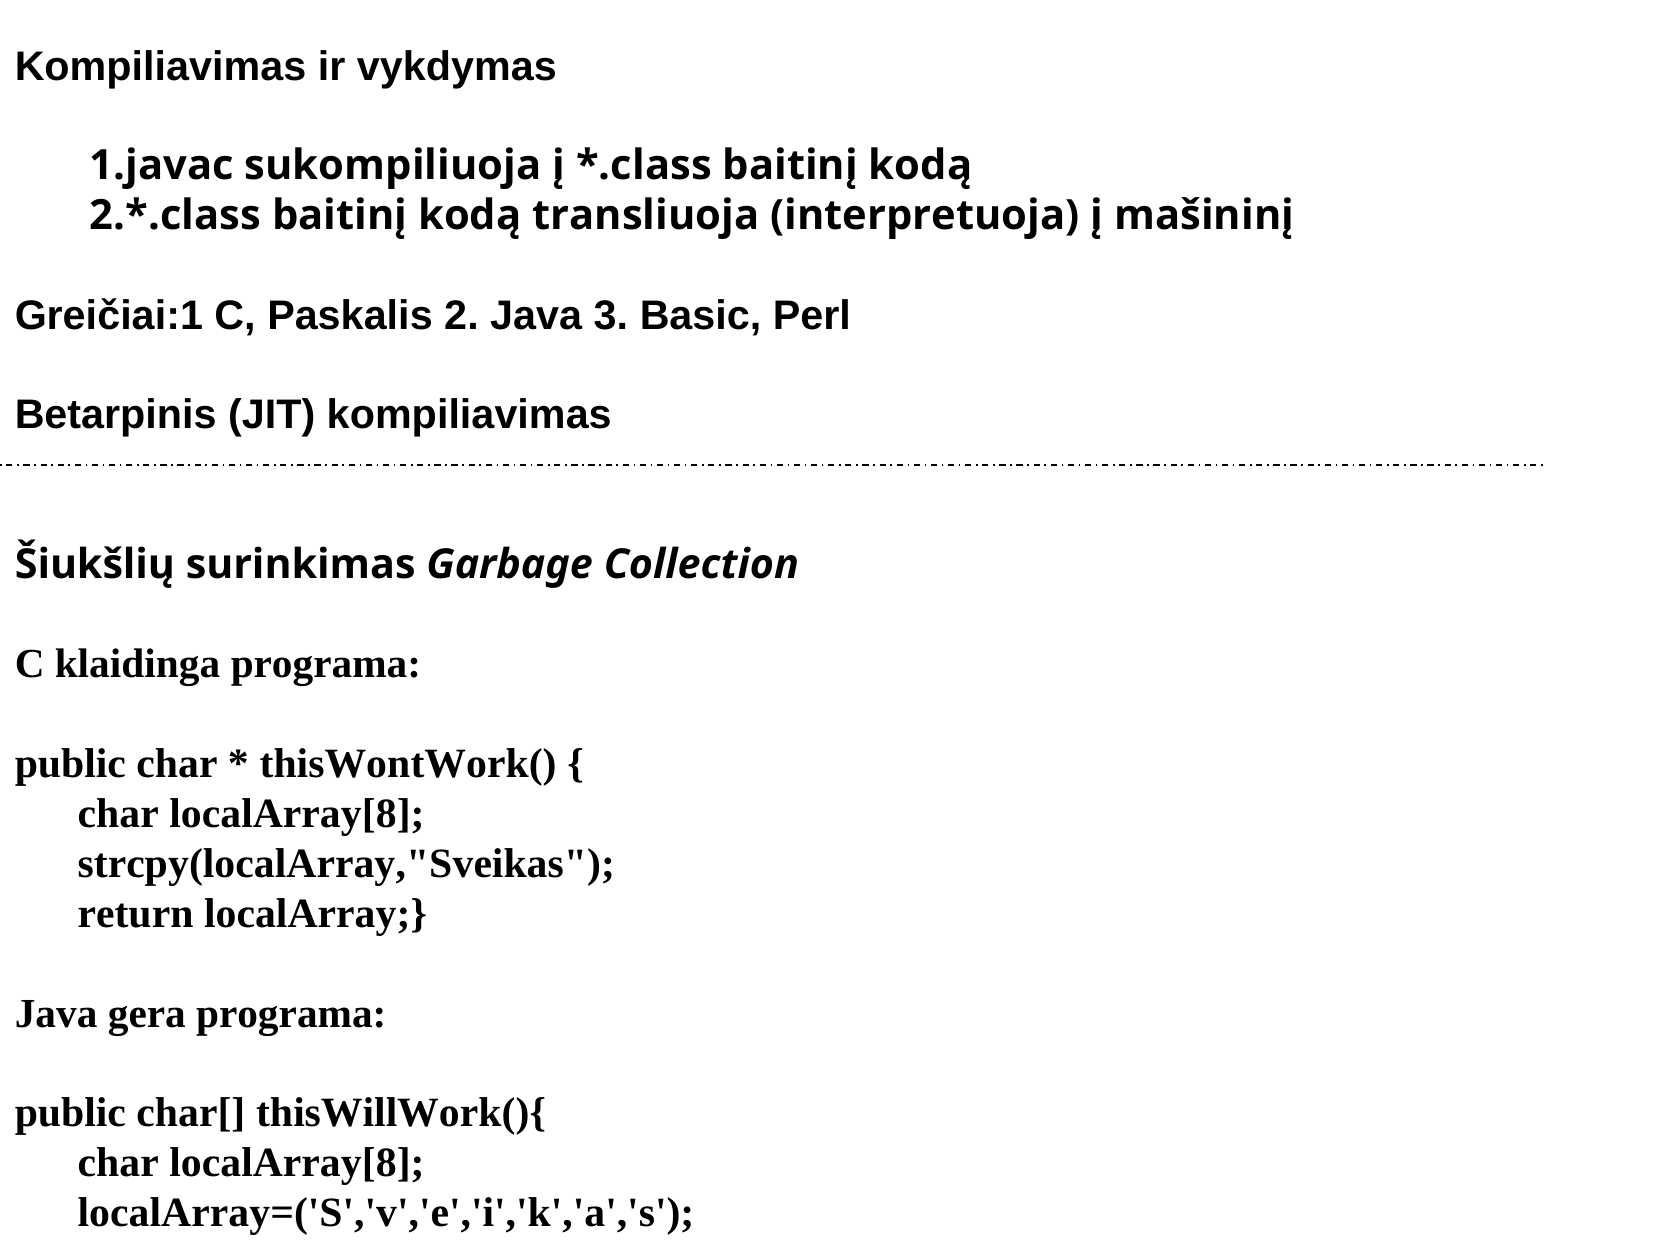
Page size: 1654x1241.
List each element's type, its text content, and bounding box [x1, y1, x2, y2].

text_box Kompiliavimas ir vykdymas javac sukompiliuoja į *.class baitinį kodą *.class baitinį kodą transliuoja (interpretuoja) į mašininį Greičiai:1 C, Paskalis 2. Java 3. Basic, Perl Betarpinis (JIT) kompiliavimas Šiukšlių surinkimas Garbage Collection C klaidinga programa: public char * thisWontWork() { char localArray[8]; strcpy(localArray,"Sveikas"); return localArray;} Java gera programa: public char[] thisWillWork(){ char localArray[8]; localArray=('S','v','e','i','k','a','s'); return localArray;} [0, 30, 1654, 1241]
